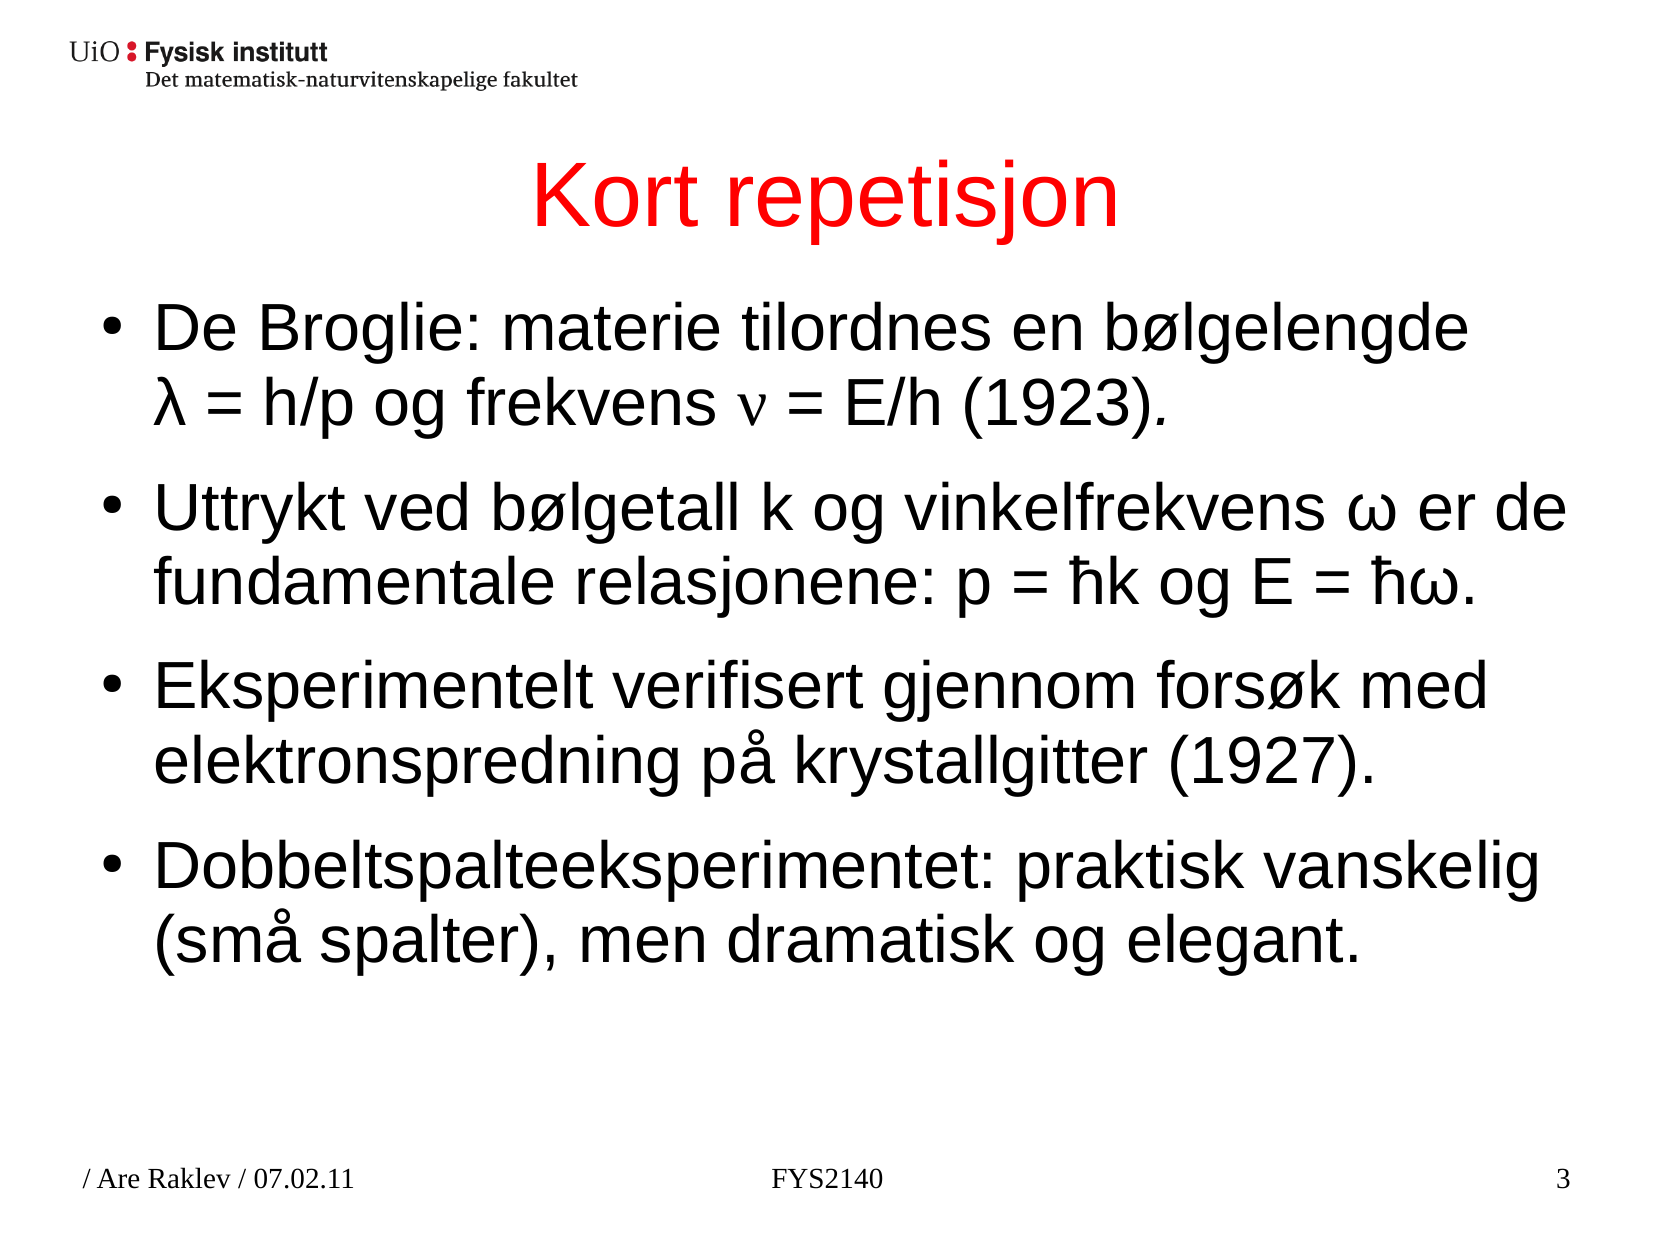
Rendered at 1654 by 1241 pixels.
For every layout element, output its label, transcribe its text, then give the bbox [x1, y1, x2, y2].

title Kort repetisjon [82, 90, 1571, 290]
list De Broglie: materie tilordnes en bølgelengde λ = h/p og frekvens ν = E/h (1923). Uttrykt ved bølgetall k og vinkelfrekvens ω er de fundamentale relasjonene: p = ħk og E = ħω. Eksperimentelt verifisert gjennom forsøk med elektronspredning på krystallgitter (1927). Dobbeltspalteeksperimentet: praktisk vanskelig (små spalter), men dramatisk og elegant. [82, 290, 1613, 1094]
picture [68, 37, 581, 93]
